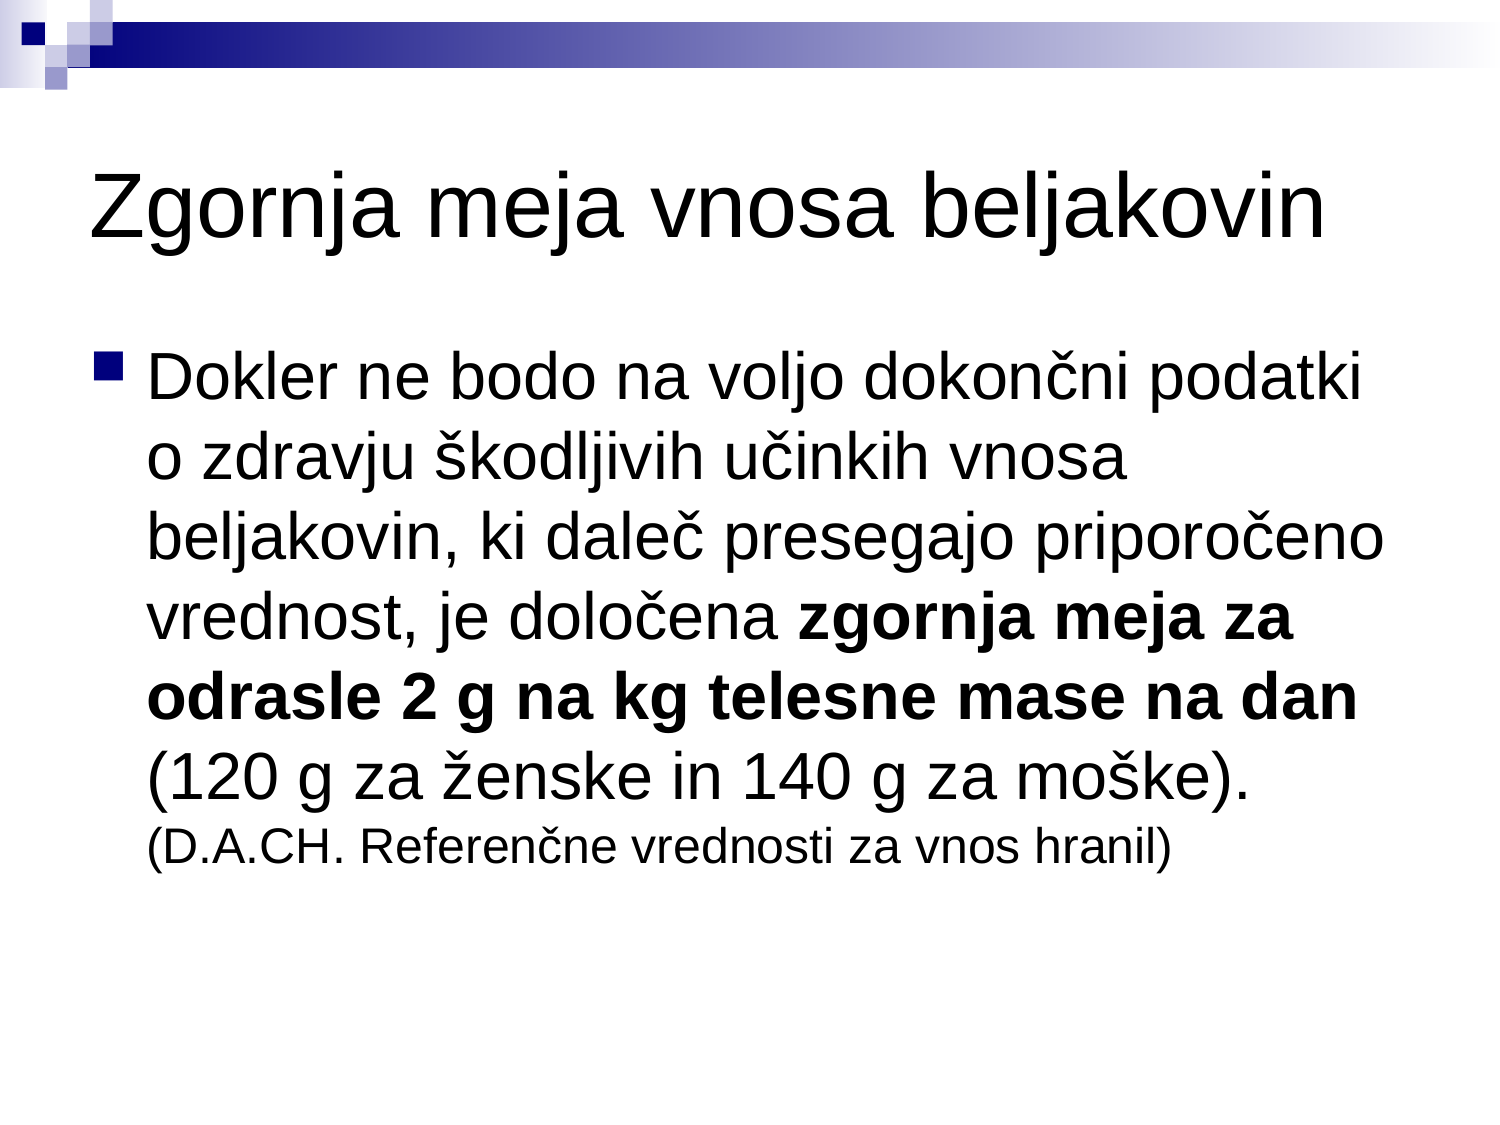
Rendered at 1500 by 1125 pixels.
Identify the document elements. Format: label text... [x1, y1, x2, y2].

title Zgornja meja vnosa beljakovin [75, 101, 1426, 301]
list Dokler ne bodo na voljo dokončni podatki o zdravju škodljivih učinkih vnosa beljakovin, ki daleč presegajo priporočeno vrednost, je določena zgornja meja za odrasle 2 g na kg telesne mase na dan (120 g za ženske in 140 g za moške). (D.A.CH. Referenčne vrednosti za vnos hranil) [75, 324, 1426, 963]
